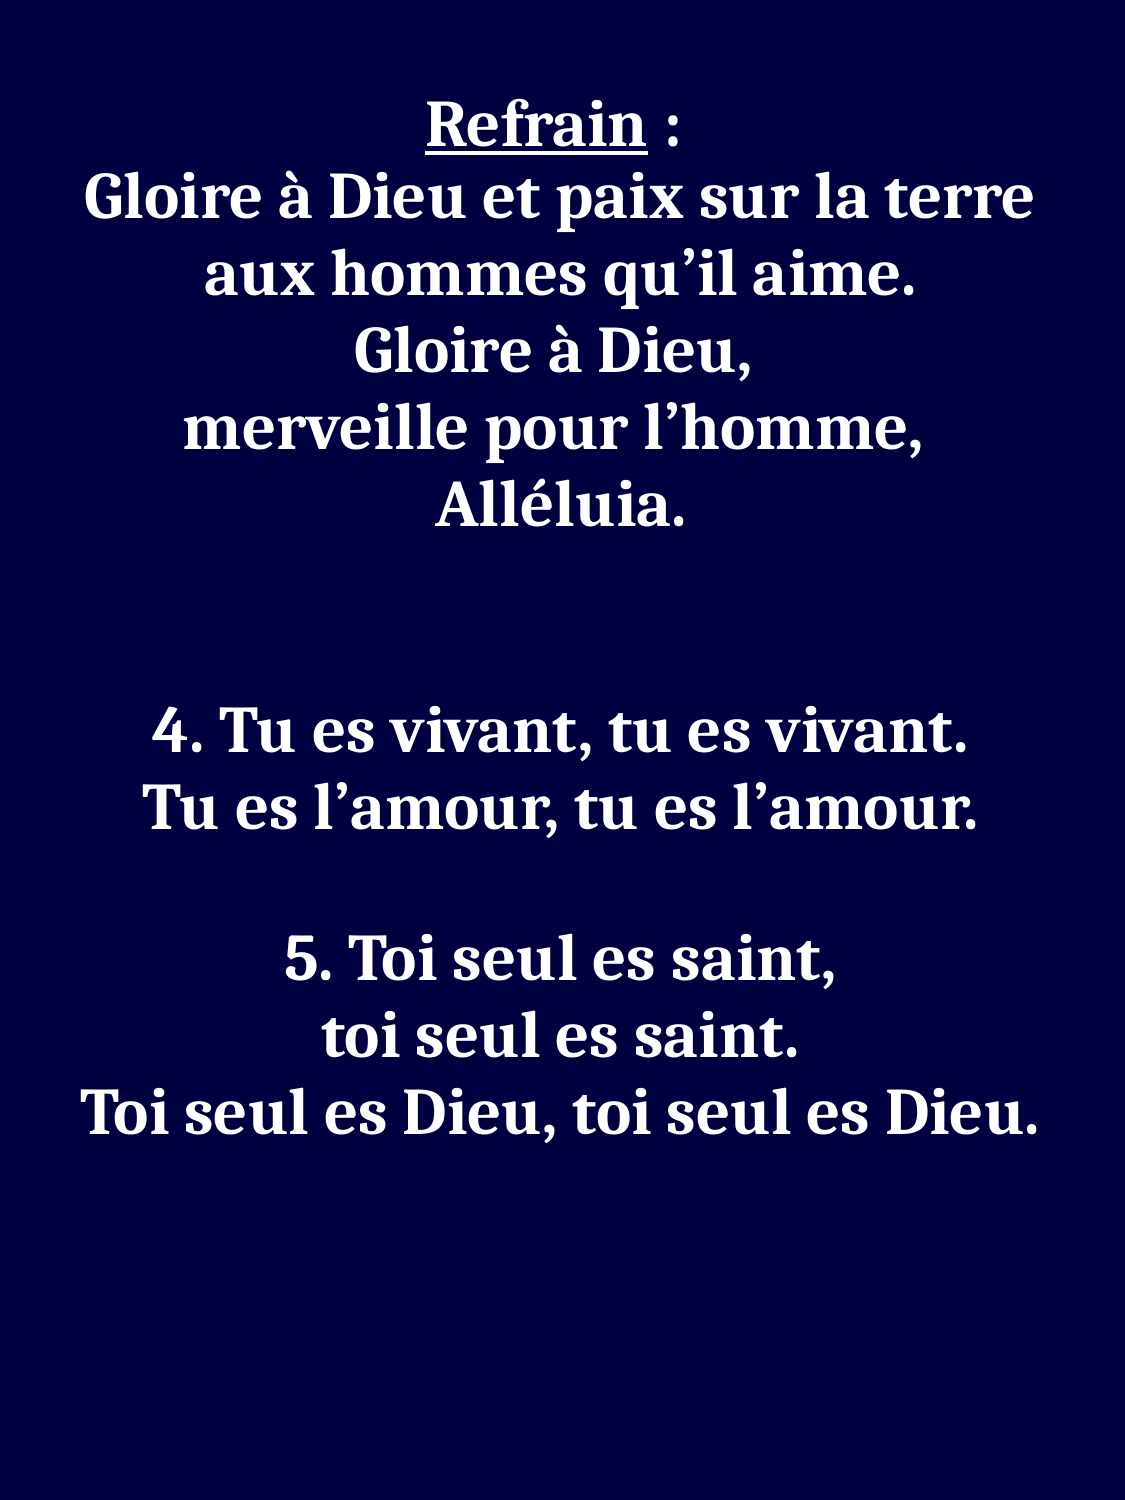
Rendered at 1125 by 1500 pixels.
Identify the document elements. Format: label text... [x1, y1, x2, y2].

text_box Refrain : Gloire à Dieu et paix sur la terre aux hommes qu’il aime. Gloire à Dieu, merveille pour l’homme, Alléluia. 4. Tu es vivant, tu es vivant. Tu es l’amour, tu es l’amour. 5. Toi seul es saint, toi seul es saint. Toi seul es Dieu, toi seul es Dieu. [11, 35, 1110, 1441]
